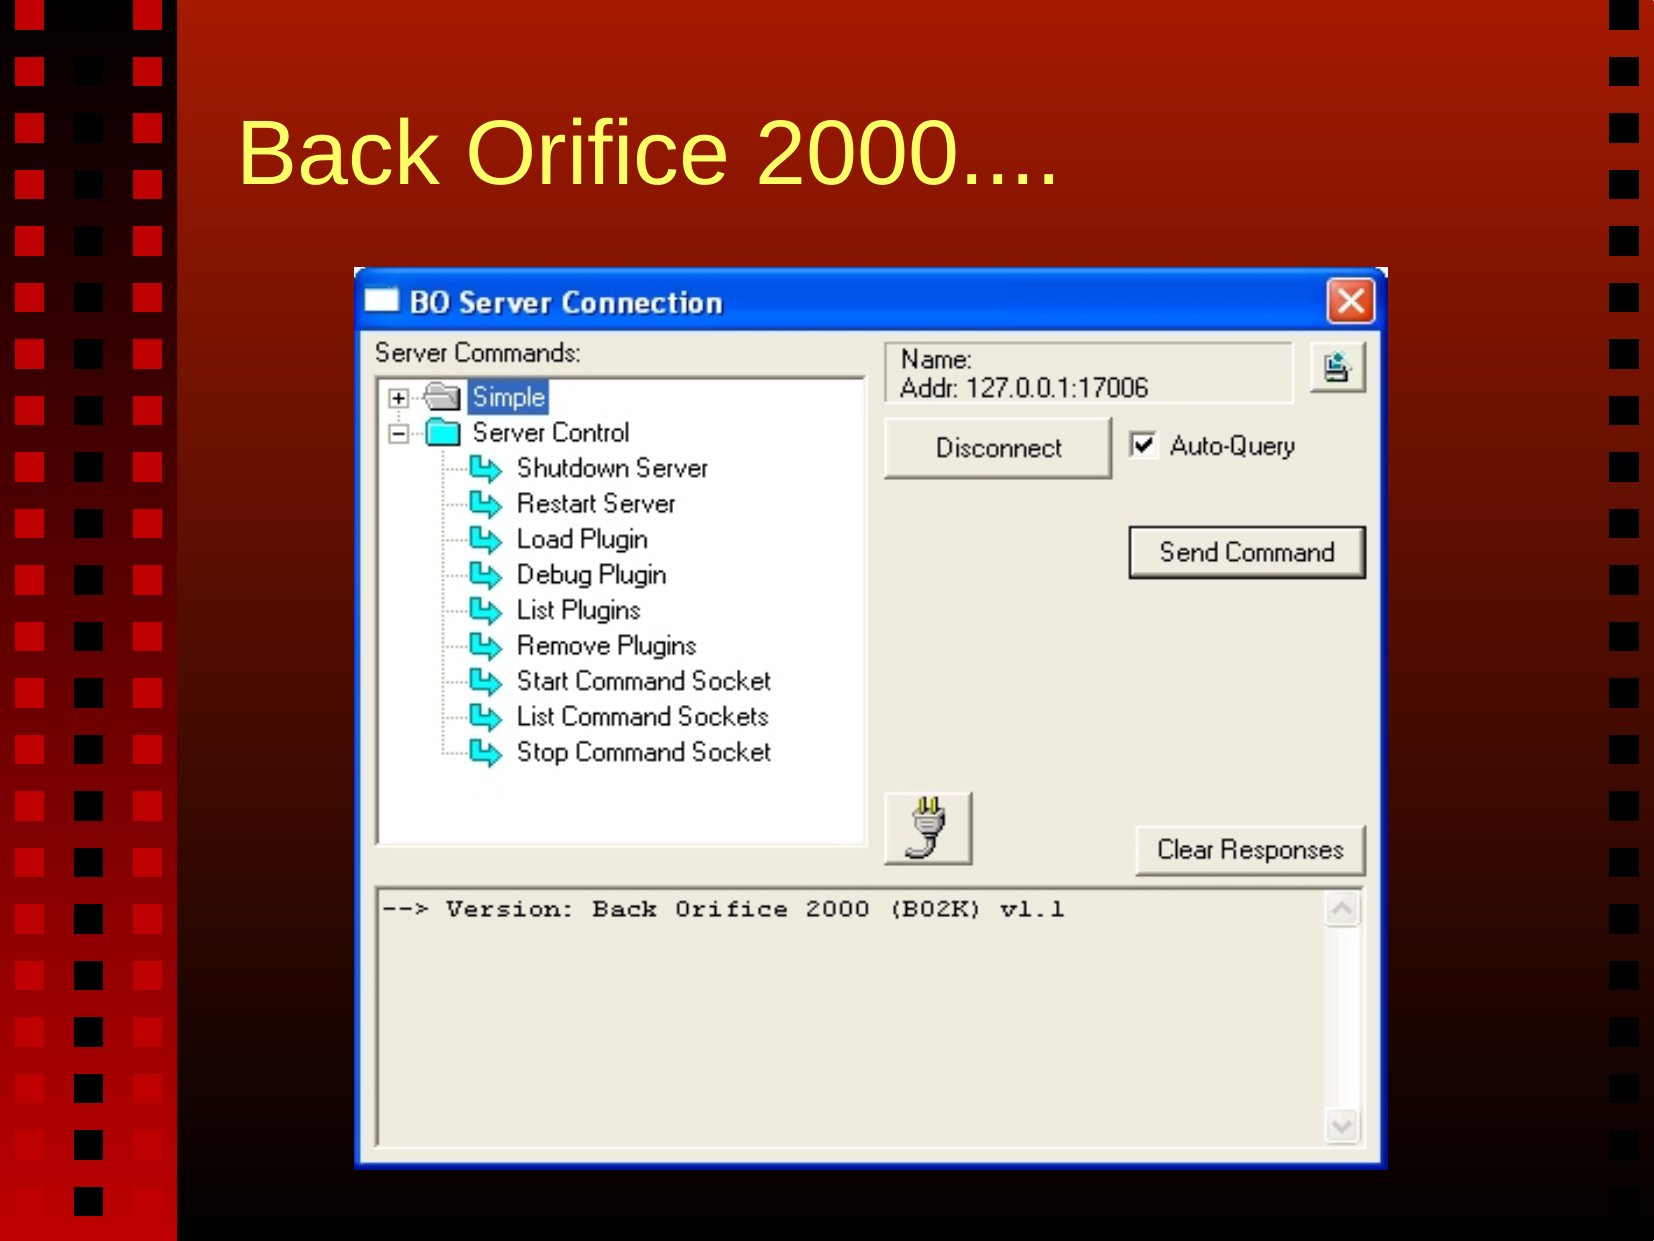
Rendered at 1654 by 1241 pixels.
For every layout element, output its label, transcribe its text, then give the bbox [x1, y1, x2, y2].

title Back Orifice 2000.... [236, 49, 1571, 257]
picture [354, 267, 1388, 1170]
